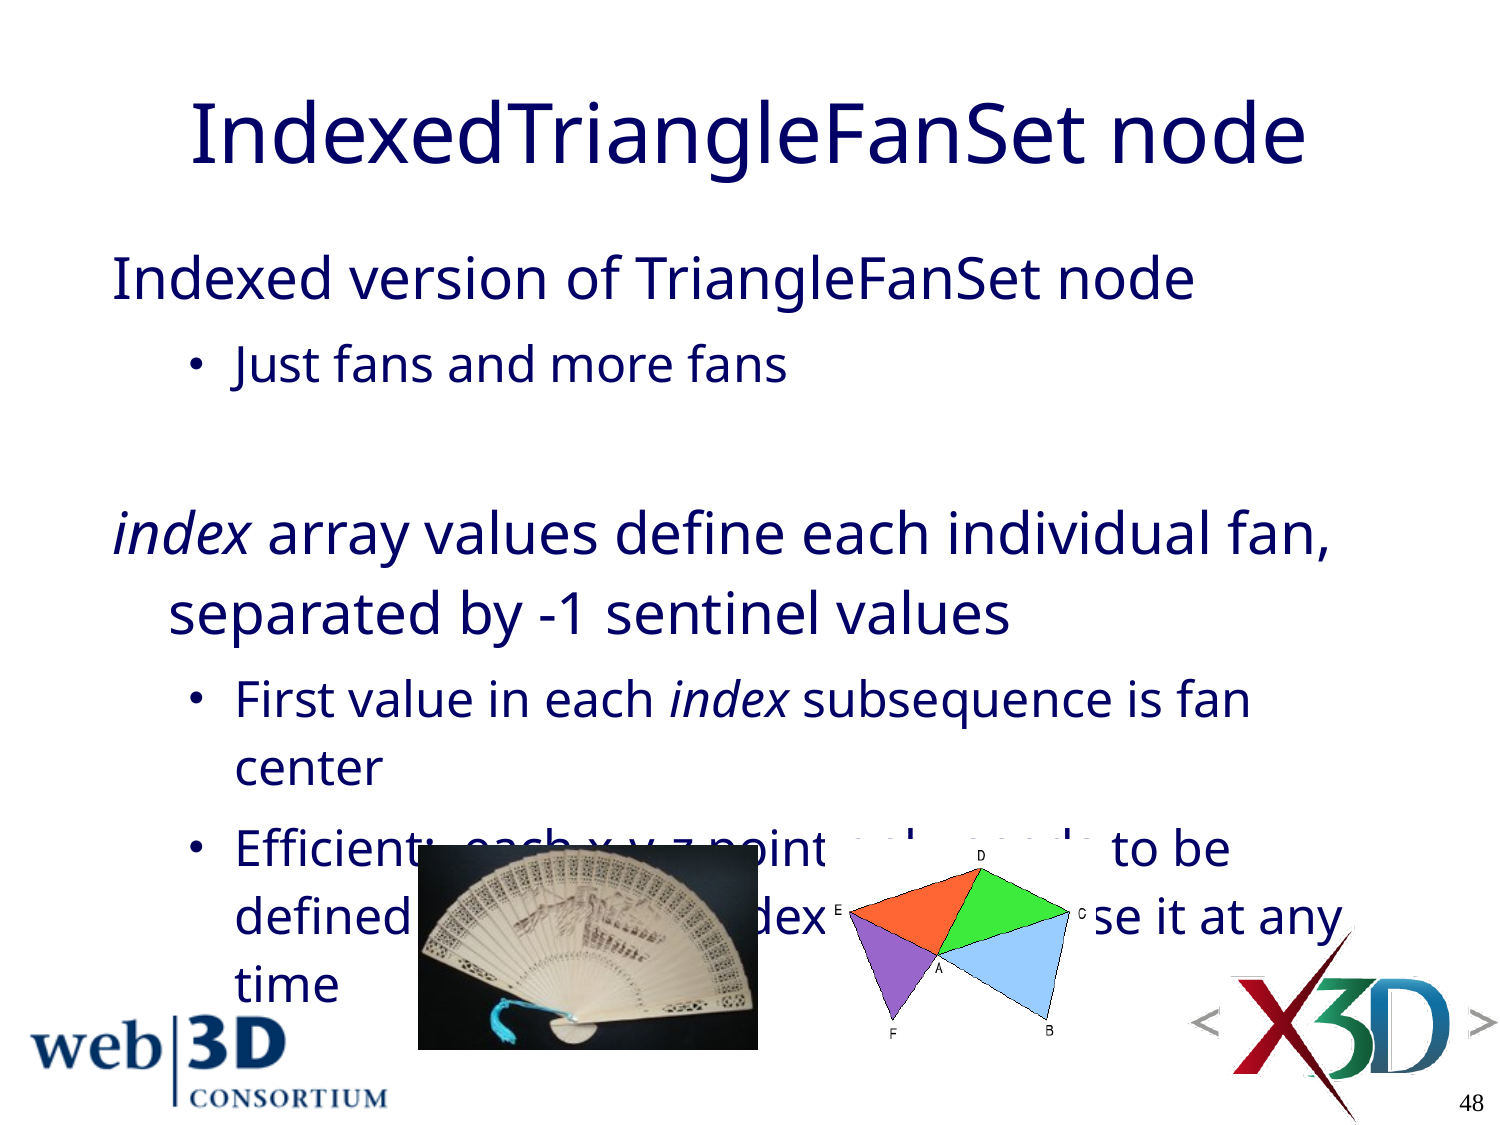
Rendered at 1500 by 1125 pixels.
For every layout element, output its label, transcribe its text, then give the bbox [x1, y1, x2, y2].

title IndexedTriangleFanSet node [112, 37, 1388, 226]
picture [12, 998, 413, 1118]
picture [825, 839, 1096, 1051]
list Indexed version of TriangleFanSet node Just fans and more fans index array values define each individual fan, separated by -1 sentinel values First value in each index subsequence is fan center Efficient: each x-y-z point only needs to be defined once, since indexing can reuse it at any time [112, 237, 1388, 986]
picture [418, 845, 758, 1051]
picture [1187, 926, 1500, 1125]
